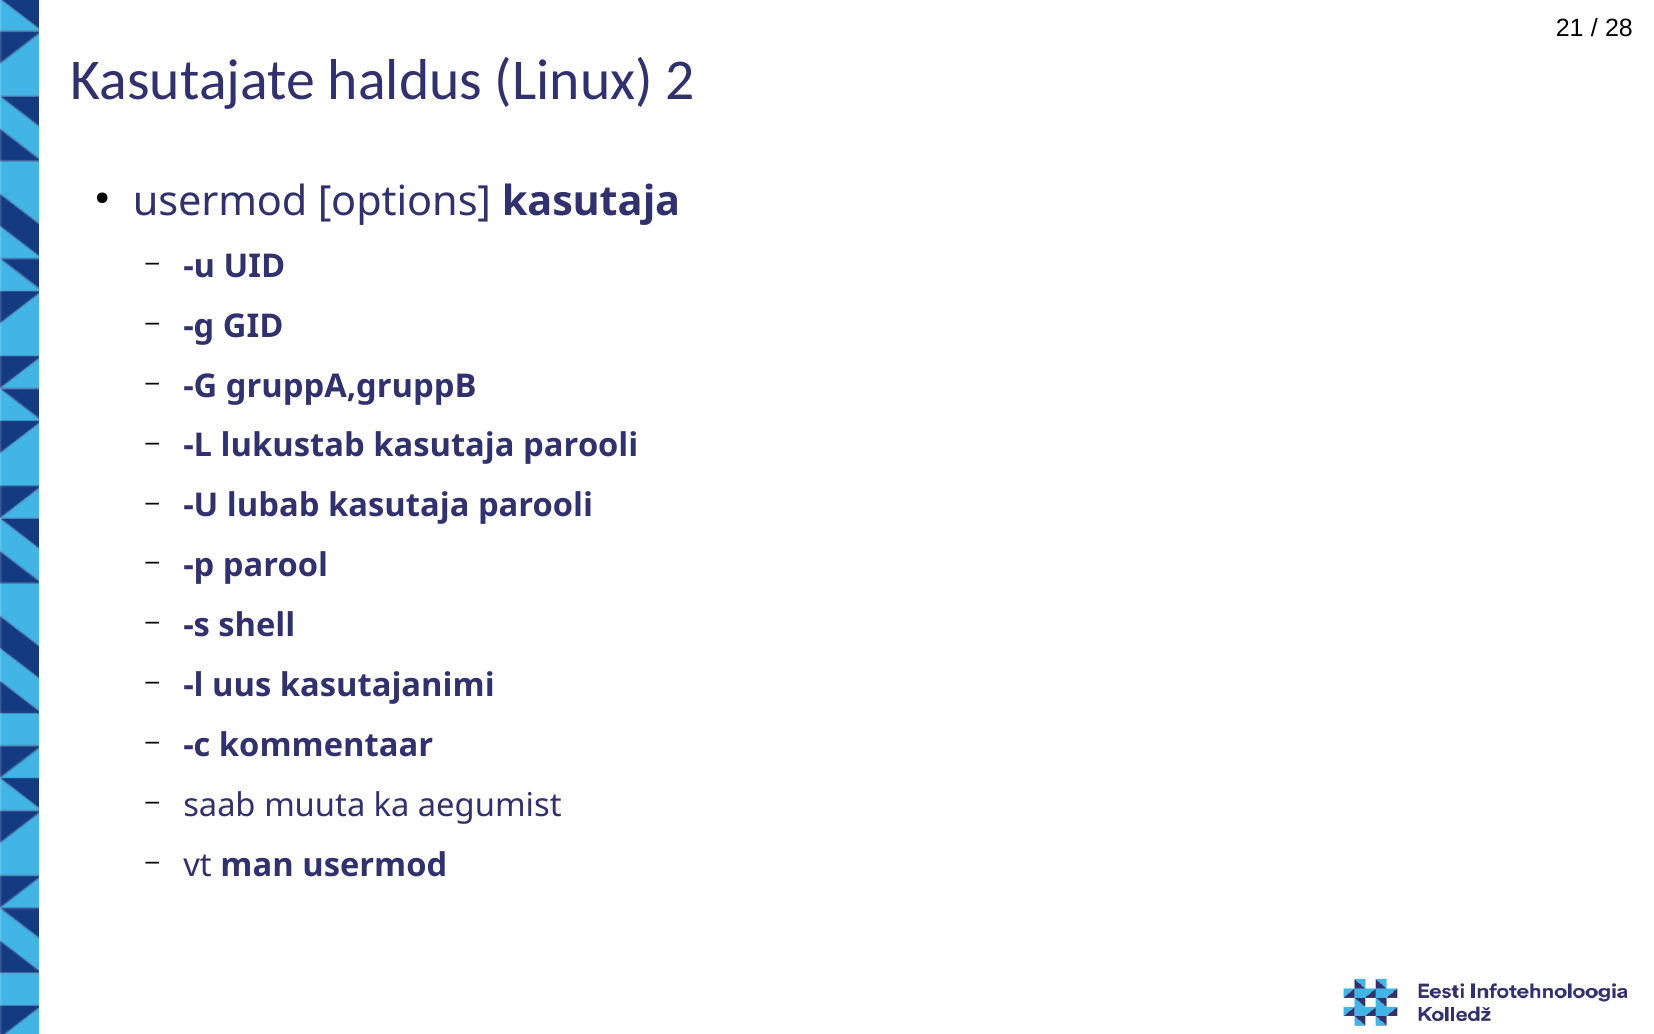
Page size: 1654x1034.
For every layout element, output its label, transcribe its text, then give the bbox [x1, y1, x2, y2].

title Kasutajate haldus (Linux) 2 [70, 41, 1630, 130]
list usermod [options] kasutaja -u UID -g GID -G gruppA,gruppB -L lukustab kasutaja parooli -U lubab kasutaja parooli -p parool -s shell -l uus kasutajanimi -c kommentaar saab muuta ka aegumist vt man usermod [82, 170, 1538, 889]
